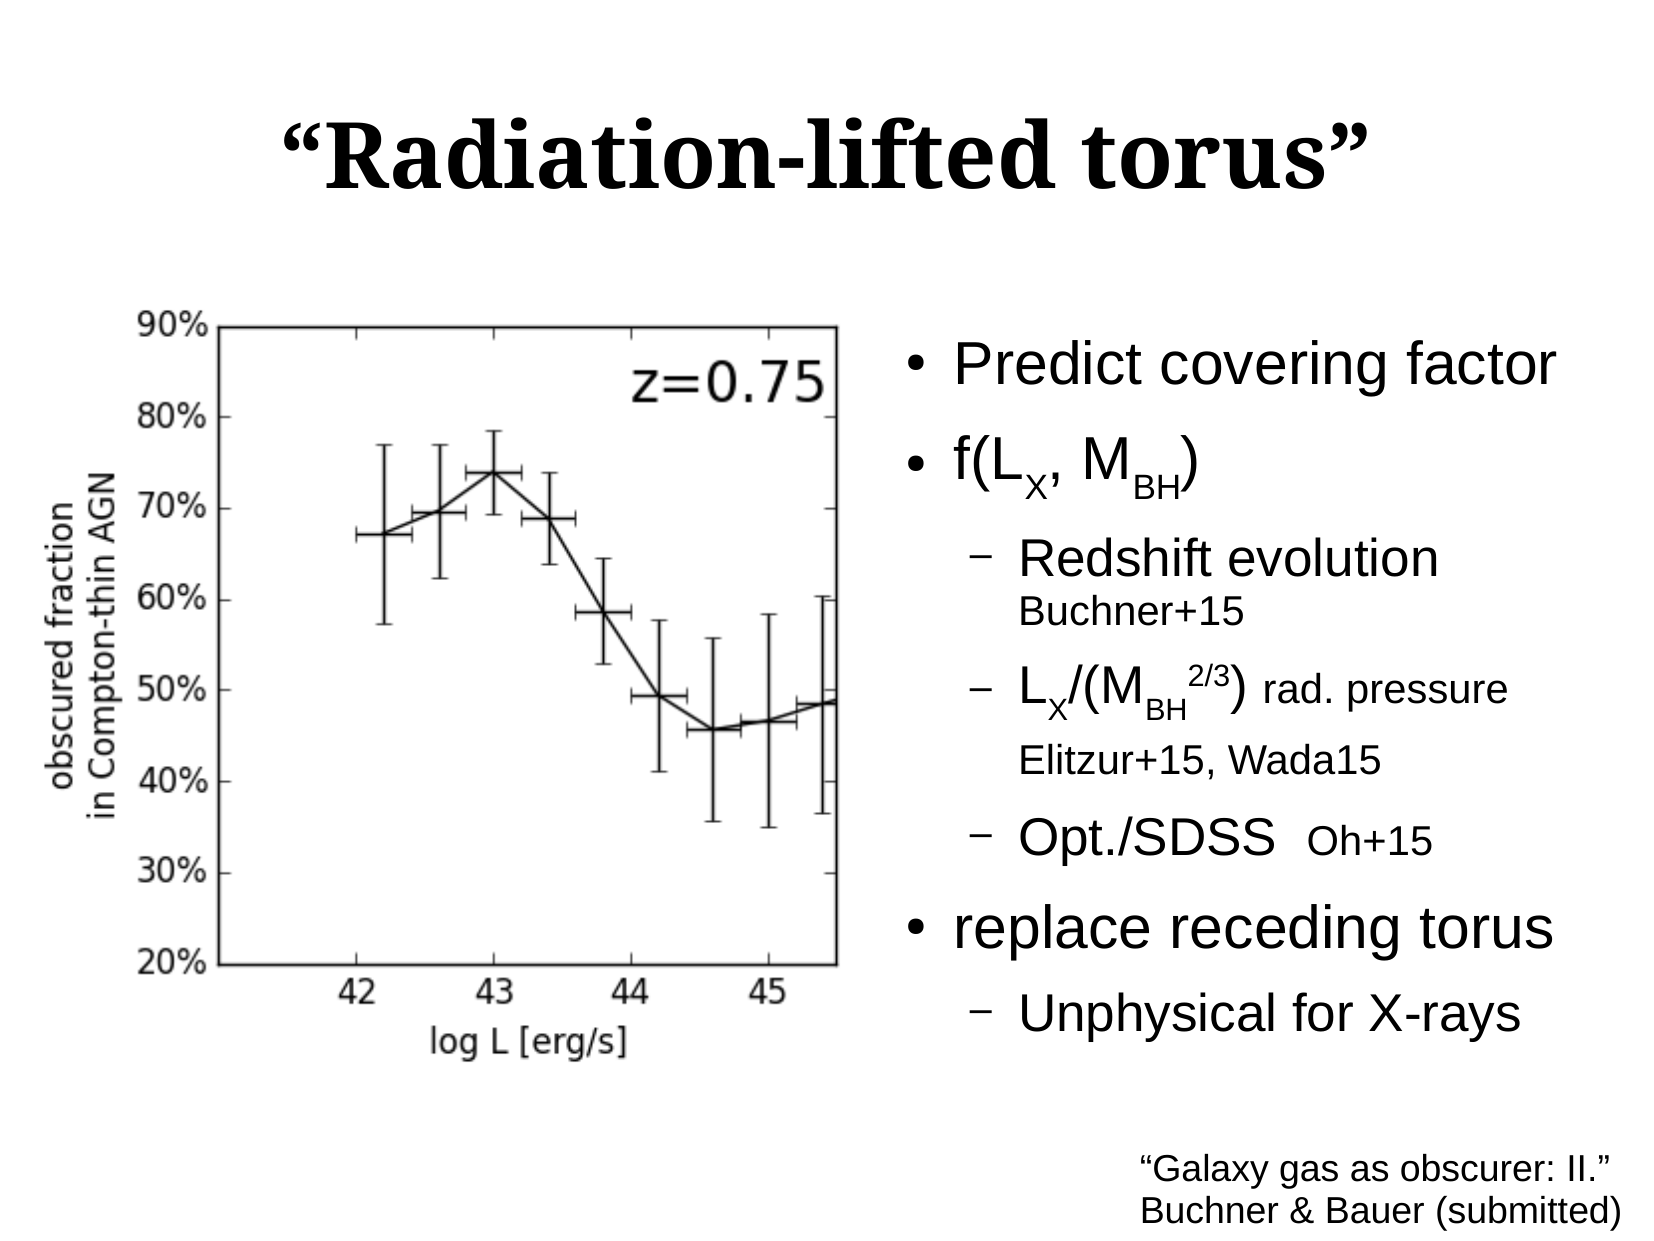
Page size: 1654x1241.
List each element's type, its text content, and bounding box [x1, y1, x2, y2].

text_box “Galaxy gas as obscurer: II.” Buchner & Bauer (submitted) [1125, 1140, 1646, 1240]
title “Radiation-lifted torus” [82, 49, 1571, 257]
list Predict covering factor f(LX, MBH) Redshift evolution Buchner+15 LX/(MBH2/3) rad. pressure Elitzur+15, Wada15 Opt./SDSS Oh+15 replace receding torus Unphysical for X-rays [889, 330, 1636, 1050]
picture [27, 289, 856, 1081]
